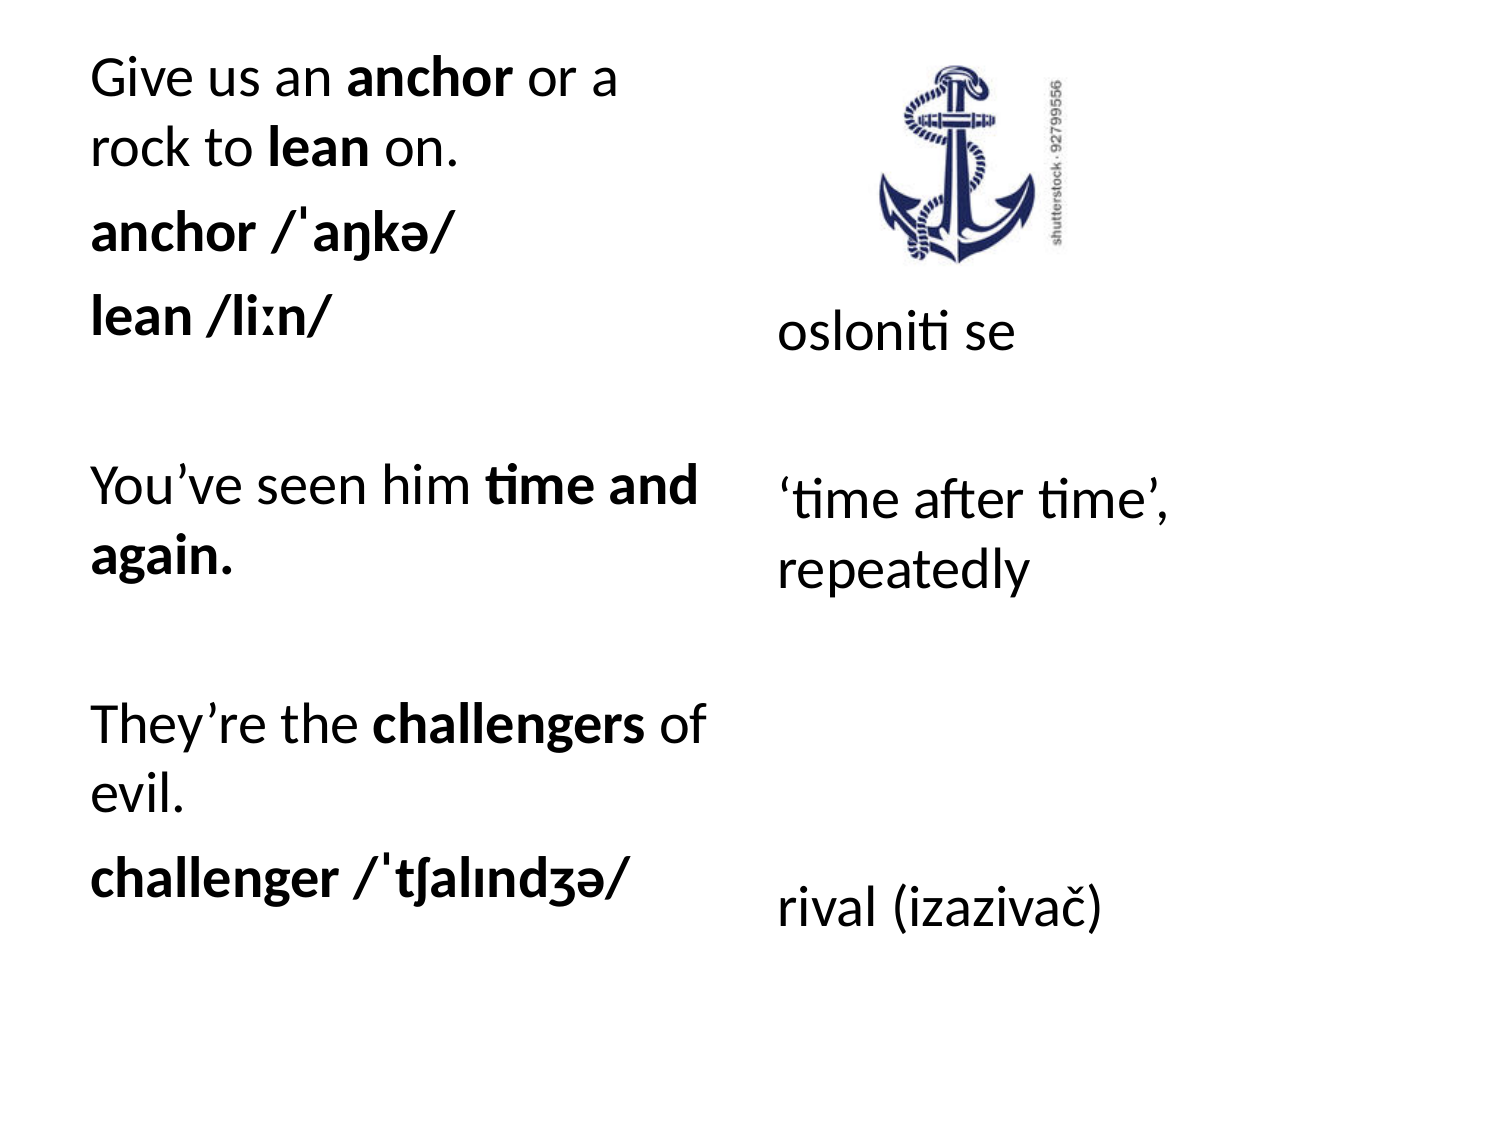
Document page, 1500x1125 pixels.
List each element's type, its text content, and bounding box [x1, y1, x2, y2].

list osloniti se ‘time after time’, repeatedly rival (izazivač) [762, 30, 1426, 1005]
picture [868, 54, 1069, 275]
list Give us an anchor or a rock to lean on. anchor /ˈaŋkə/ lean /liːn/ You’ve seen him time and again. They’re the challengers of evil. challenger /ˈtʃalɪndʒə/ [75, 30, 738, 1005]
